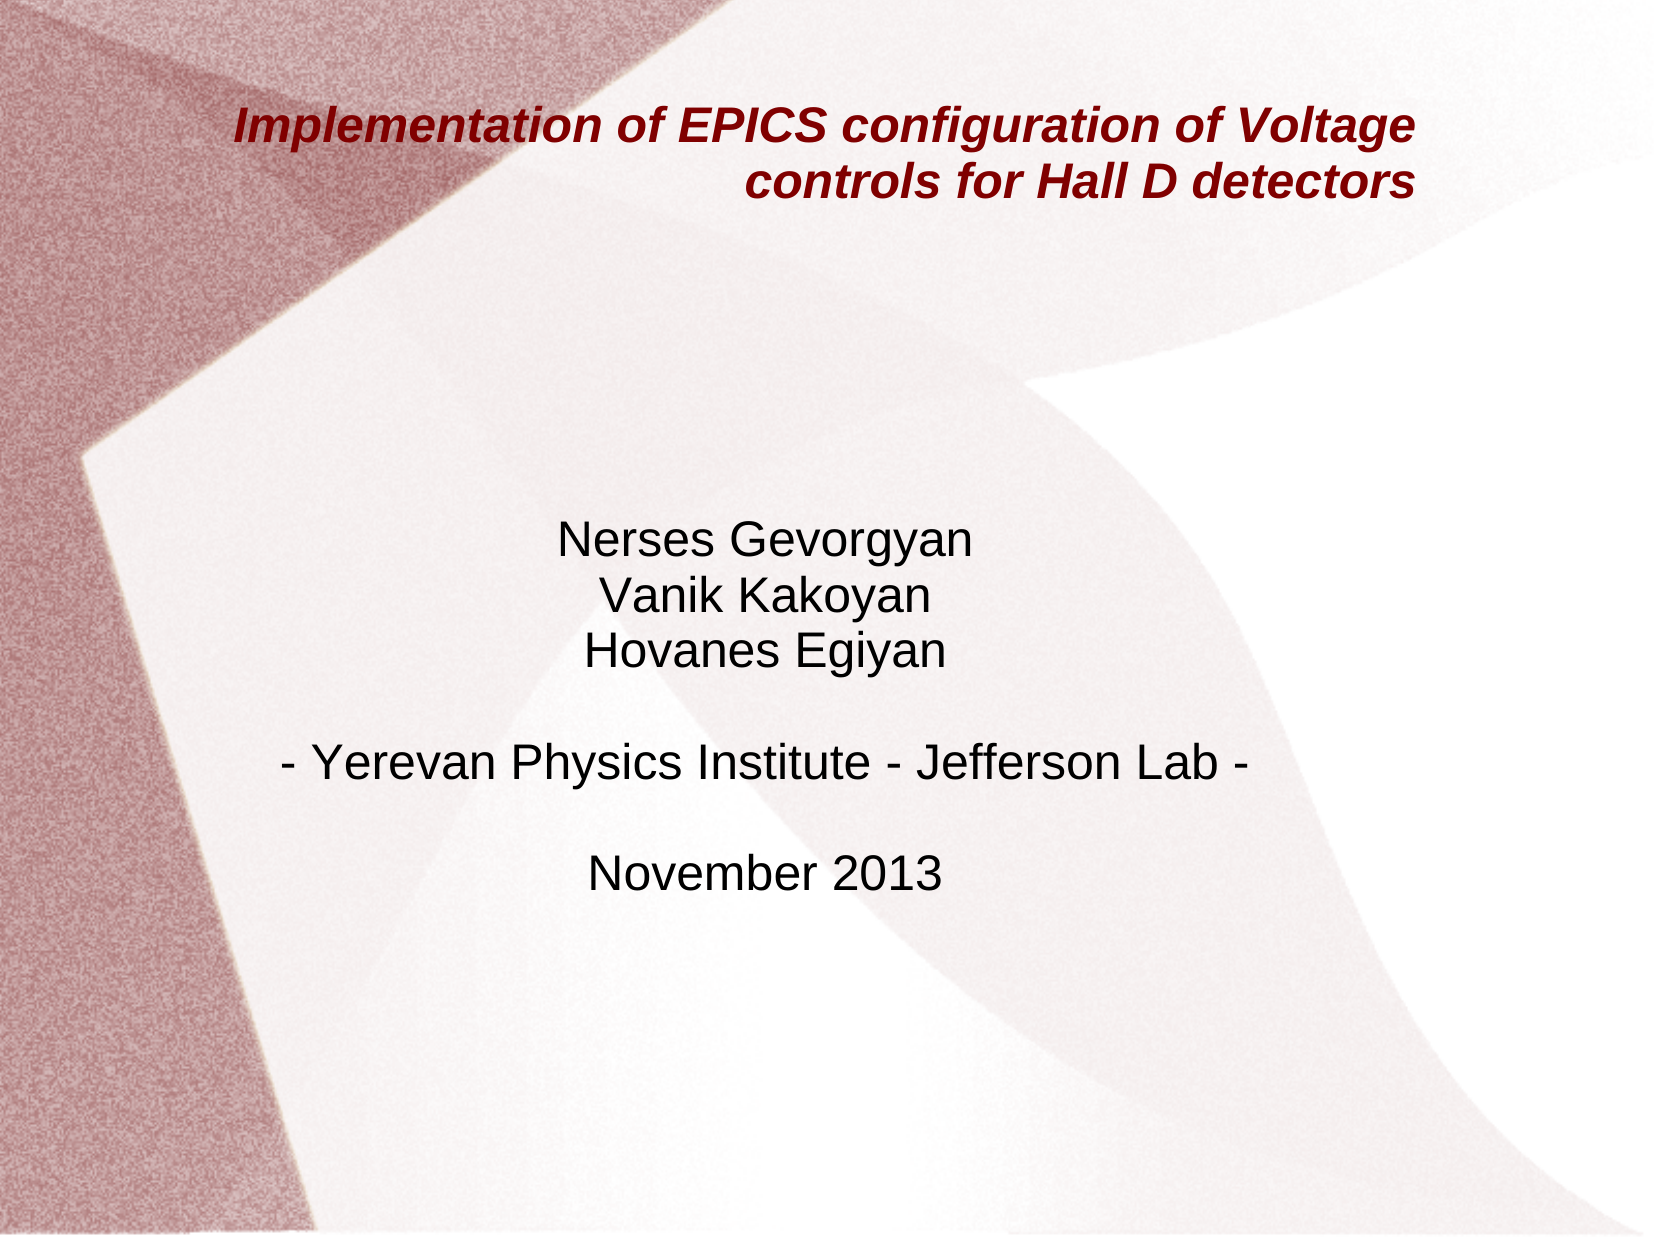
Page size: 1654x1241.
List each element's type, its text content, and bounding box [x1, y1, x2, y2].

picture [0, 0, 1654, 1241]
subtitle Nerses Gevorgyan Vanik Kakoyan Hovanes Egiyan - Yerevan Physics Institute - Jefferson Lab - November 2013 [69, 343, 1461, 1125]
title Implementation of EPICS configuration of Voltage controls for Hall D detectors [59, 49, 1418, 257]
